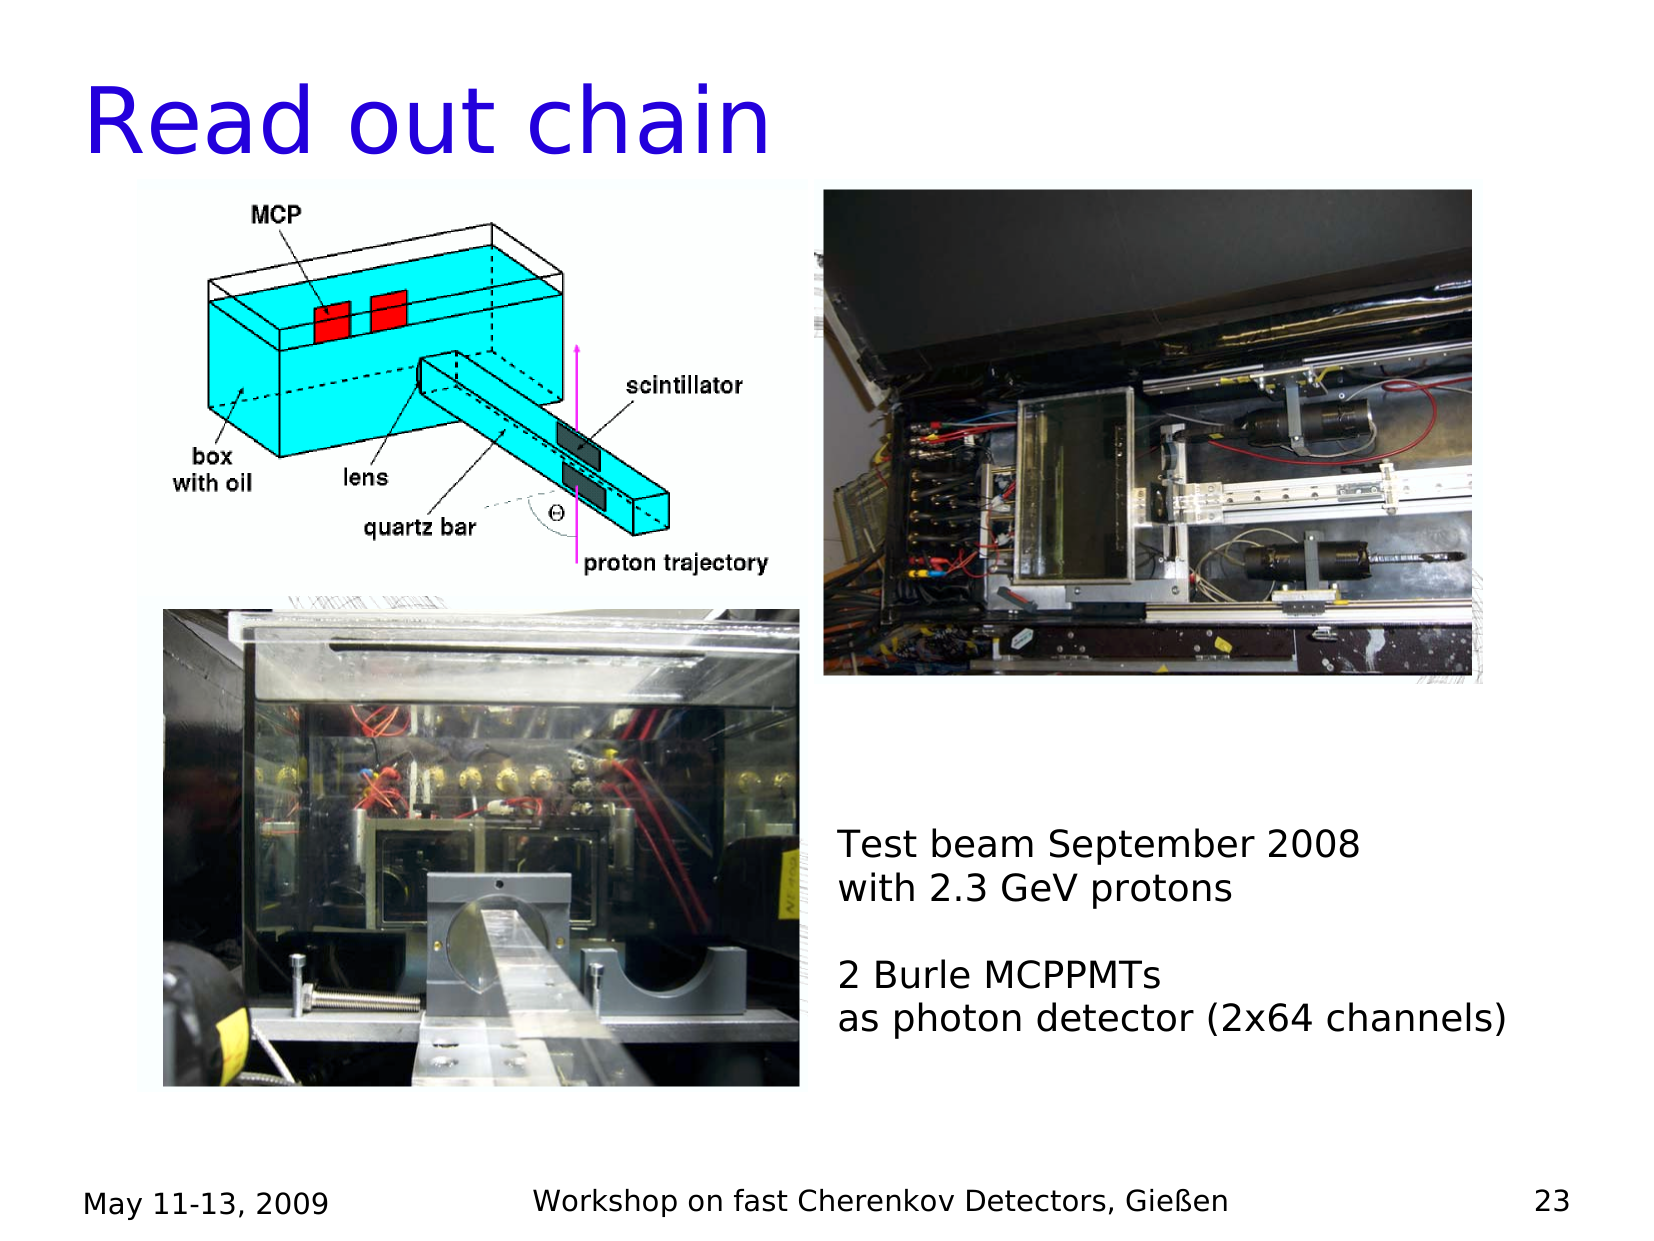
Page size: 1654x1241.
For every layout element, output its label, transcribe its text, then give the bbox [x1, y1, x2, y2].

title Read out chain [82, 56, 1571, 188]
text_box Test beam September 2008 with 2.3 GeV protons 2 Burle MCPPMTs as photon detector (2x64 channels) [822, 815, 1524, 1049]
picture [814, 179, 1483, 684]
picture [105, 179, 808, 1092]
